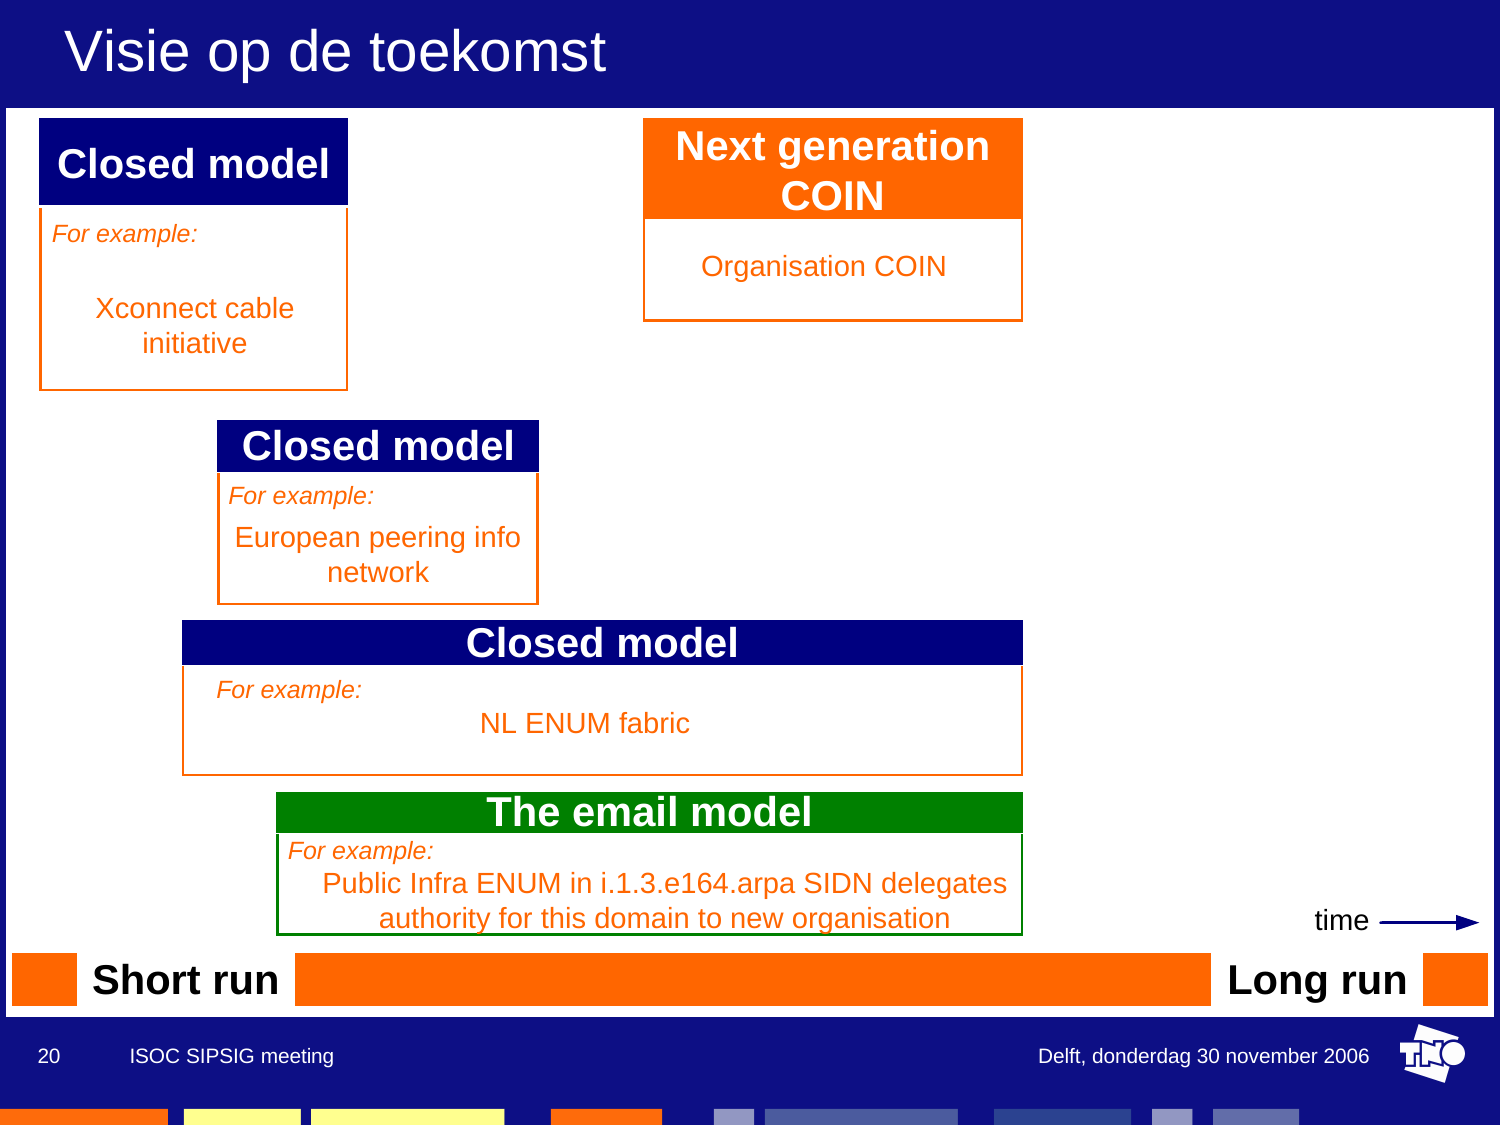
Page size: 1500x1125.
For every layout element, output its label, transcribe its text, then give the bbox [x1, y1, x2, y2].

title Visie op de toekomst [64, 19, 1305, 102]
picture [0, 105, 1500, 1020]
picture [1400, 1024, 1465, 1083]
